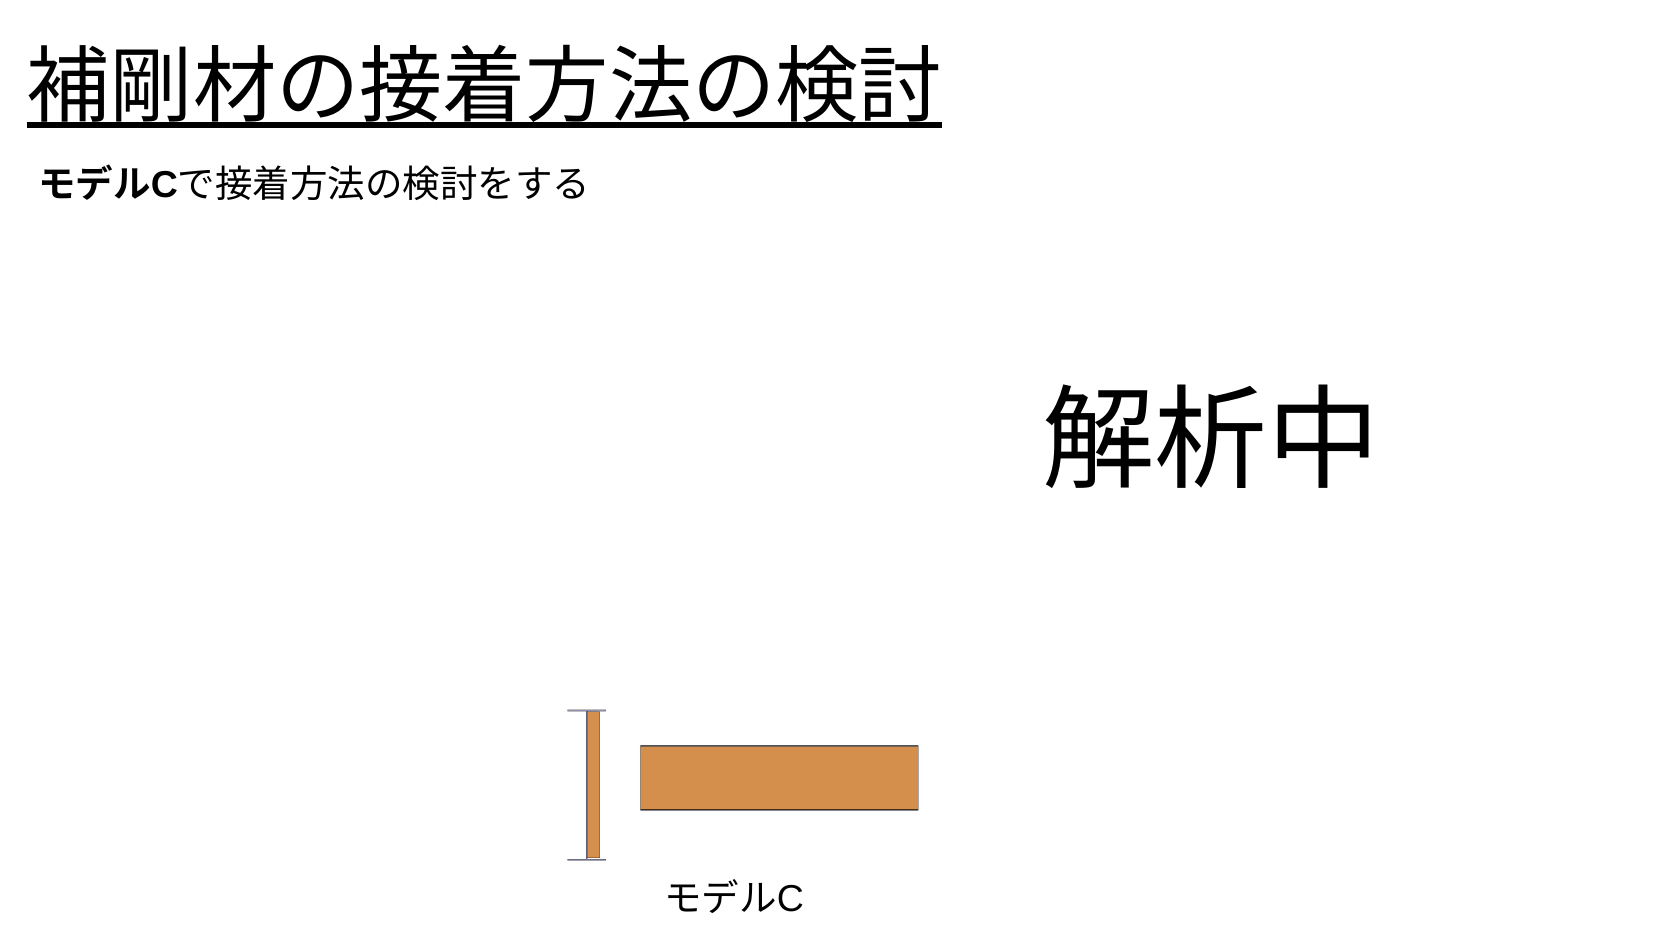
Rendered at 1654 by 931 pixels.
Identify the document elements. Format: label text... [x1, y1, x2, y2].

text_box モデルC [649, 861, 875, 931]
text_box 解析中 [1027, 341, 1654, 520]
picture [637, 744, 924, 813]
picture [566, 708, 607, 863]
text_box モデルCで接着方法の検討をする [23, 147, 922, 217]
text_box 補剛材の接着方法の検討 [11, 11, 993, 148]
